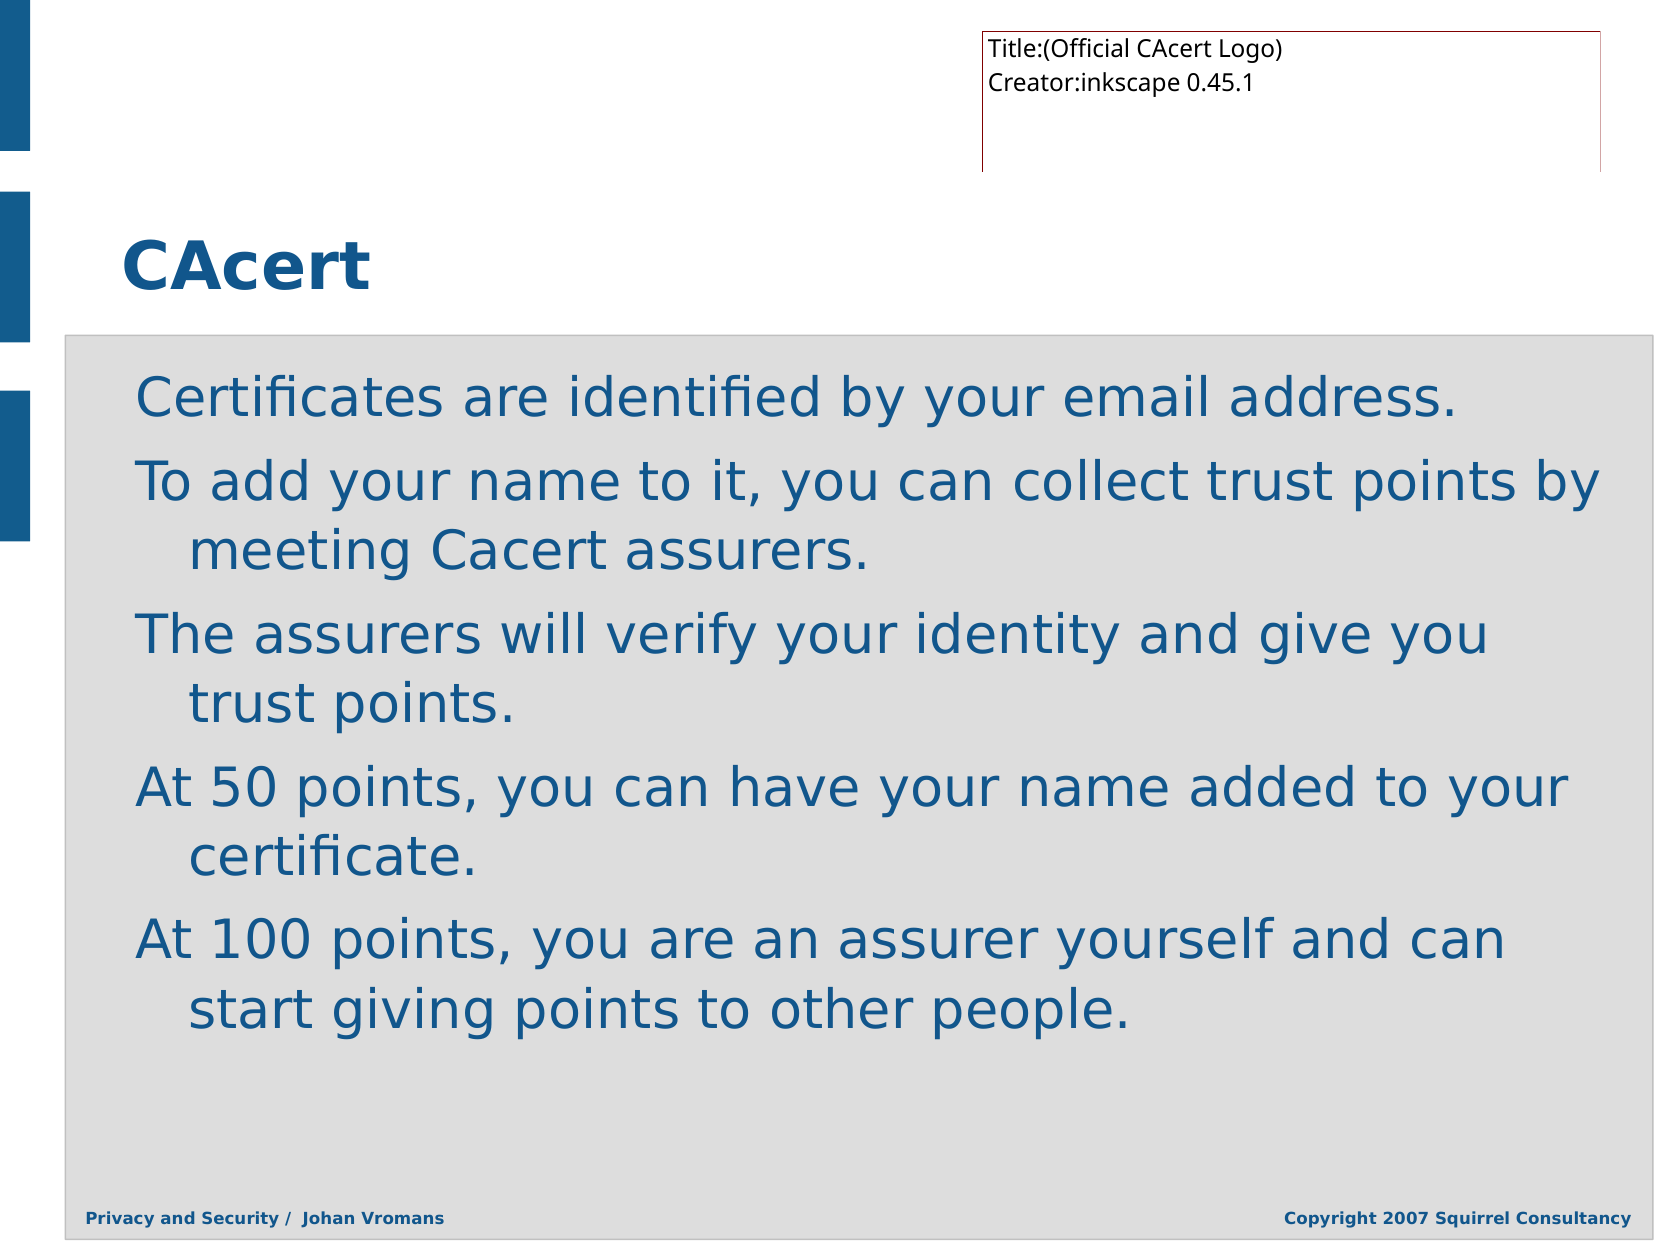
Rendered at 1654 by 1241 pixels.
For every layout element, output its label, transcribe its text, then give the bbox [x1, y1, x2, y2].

title CAcert [121, 206, 1533, 326]
list Certificates are identified by your email address. To add your name to it, you can collect trust points by meeting Cacert assurers. The assurers will verify your identity and give you trust points. At 50 points, you can have your name added to your certificate. At 100 points, you are an assurer yourself and can start giving points to other people. [118, 360, 1625, 1182]
